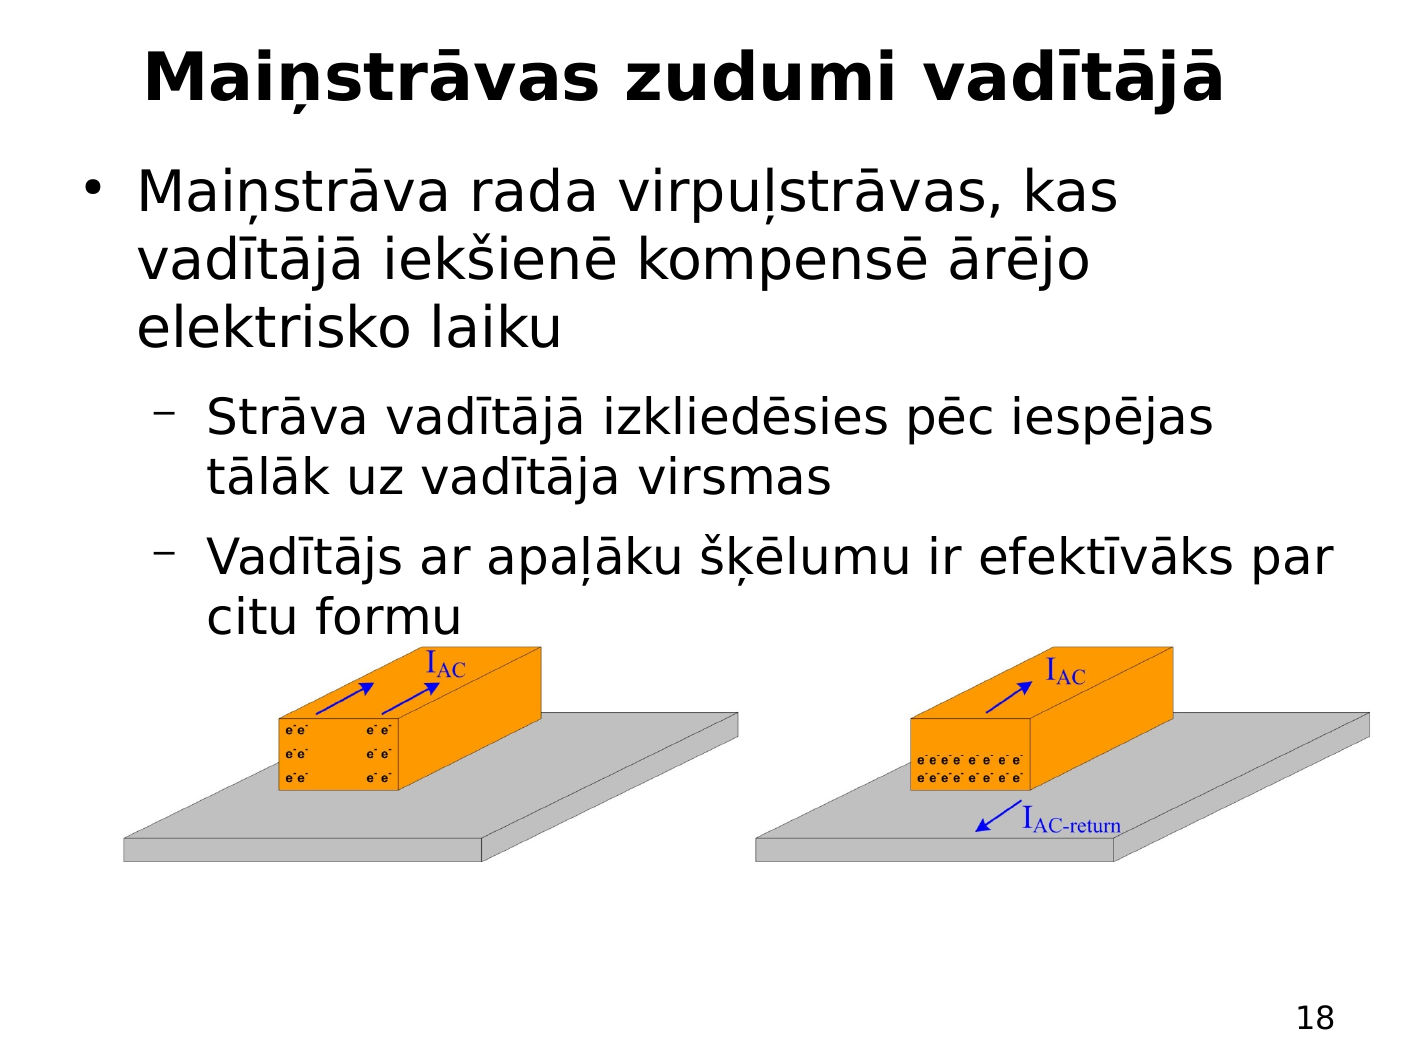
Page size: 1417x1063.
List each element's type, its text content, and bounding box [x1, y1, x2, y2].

title Maiņstrāvas zudumi vadītājā [82, 35, 1287, 113]
list Maiņstrāva rada virpuļstrāvas, kas vadītājā iekšienē kompensē ārējo elektrisko laiku Strāva vadītājā izkliedēsies pēc iespējas tālāk uz vadītāja virsmas Vadītājs ar apaļāku šķēlumu ir efektīvāks par citu formu Frekvencei pieaugot, šis efekts pieaug [50, 146, 1356, 945]
picture [122, 637, 1371, 862]
